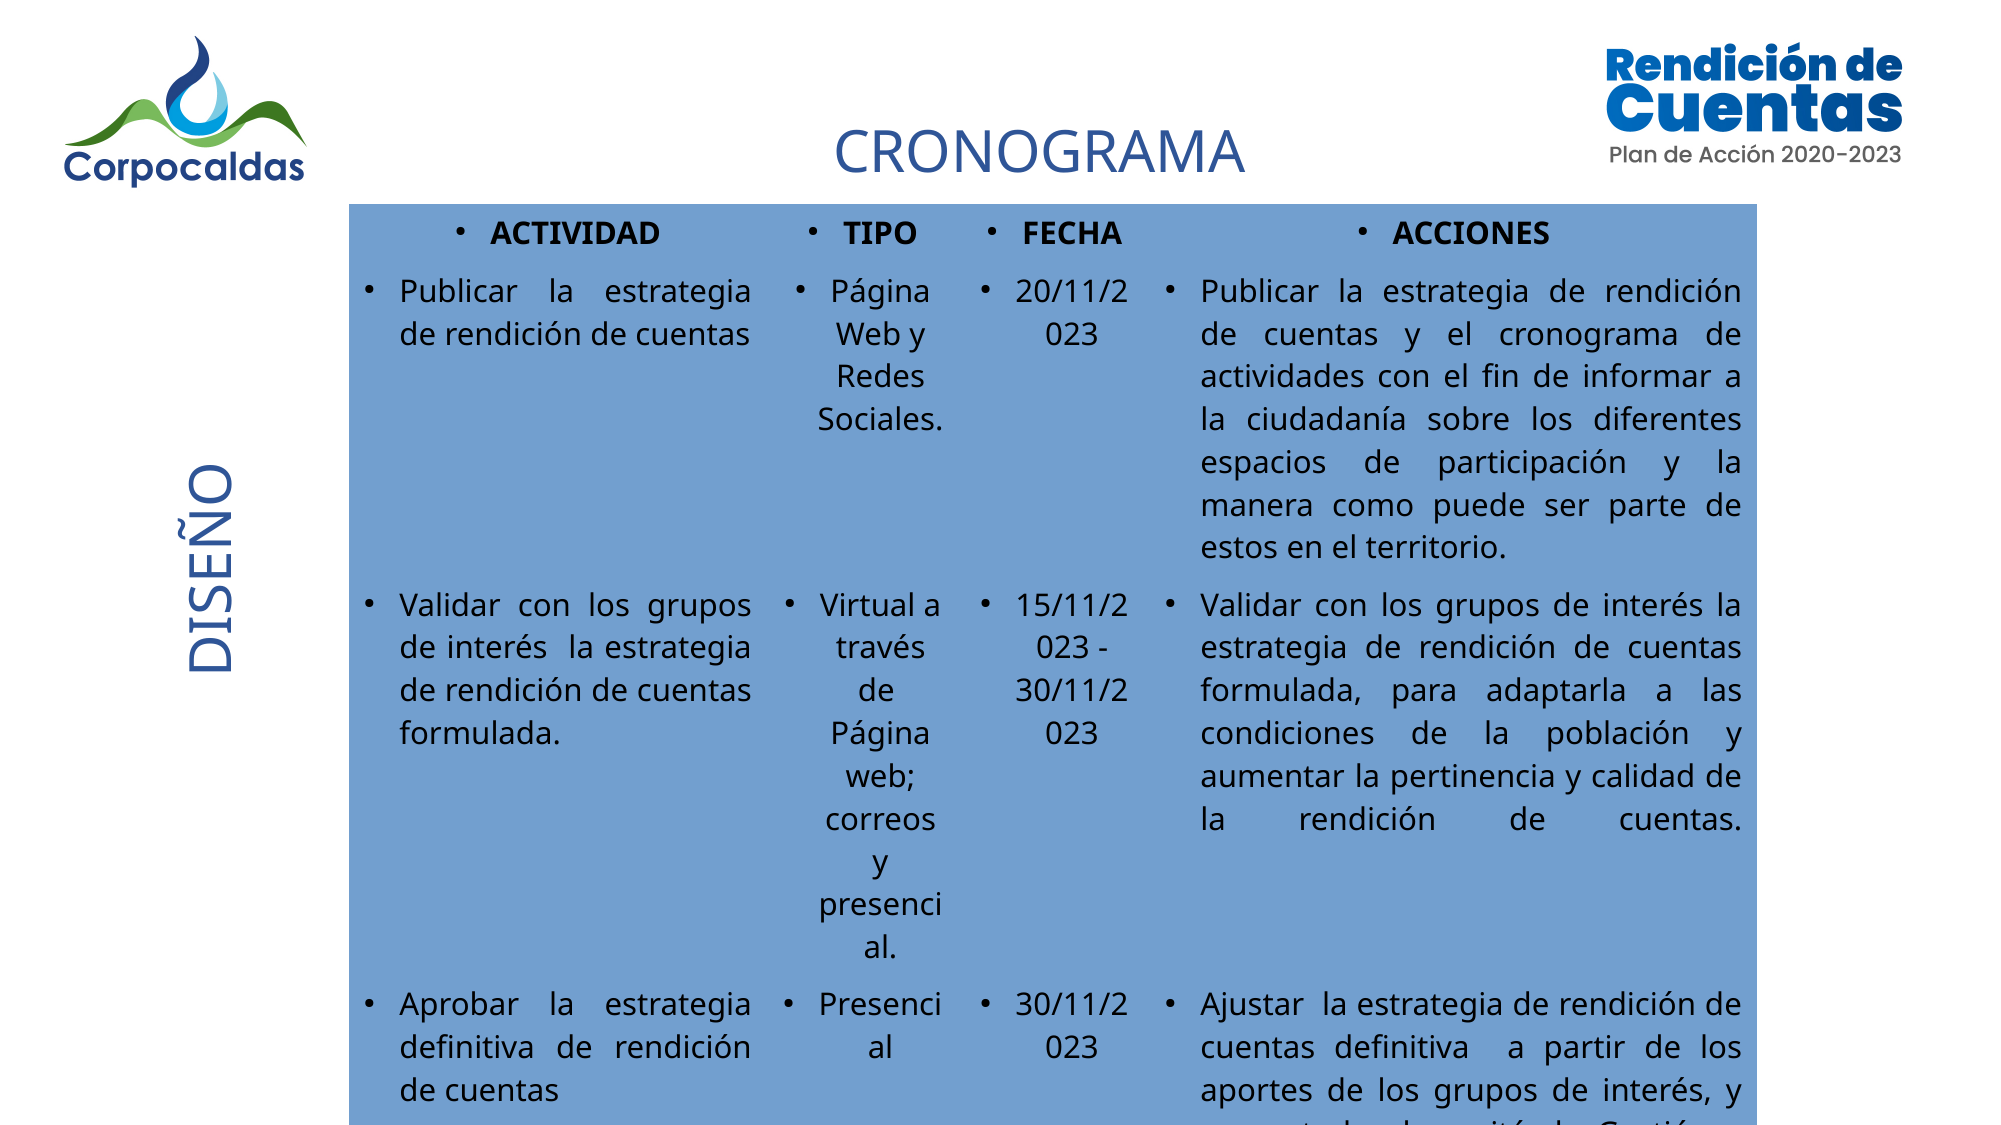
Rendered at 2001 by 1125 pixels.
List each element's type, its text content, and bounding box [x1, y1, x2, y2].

table_cell Ajustar la estrategia de rendición de cuentas definitiva a partir de los aportes de los grupos de interés, y presentarla al comité de Gestión y desempeño para su aprobación. [1150, 975, 1757, 1125]
text_box CRONOGRAMA [652, 112, 1455, 204]
table_header FECHA [959, 204, 1150, 261]
table_cell Presencial [767, 975, 959, 1125]
table_cell Página Web y Redes Sociales. [767, 261, 959, 575]
table_header ACTIVIDAD [349, 204, 767, 261]
table_cell Publicar la estrategia de rendición de cuentas y el cronograma de actividades con el fin de informar a la ciudadanía sobre los diferentes espacios de participación y la manera como puede ser parte de estos en el territorio. [1150, 261, 1757, 575]
table_cell 30/11/2023 [959, 975, 1150, 1125]
table_header TIPO [767, 204, 959, 261]
picture [0, 0, 2000, 1125]
table_cell Aprobar la estrategia definitiva de rendición de cuentas [349, 975, 767, 1125]
text_box DISEÑO [165, 223, 252, 916]
table_cell Validar con los grupos de interés la estrategia de rendición de cuentas formulada, para adaptarla a las condiciones de la población y aumentar la pertinencia y calidad de la rendición de cuentas. [1150, 575, 1757, 975]
table_cell 15/11/2023 - 30/11/2023 [959, 575, 1150, 975]
table_cell Publicar la estrategia de rendición de cuentas [349, 261, 767, 575]
table_cell 20/11/2023 [959, 261, 1150, 575]
table_header ACCIONES [1150, 204, 1757, 261]
table_cell Virtual a través de Página web; correos y presencial. [767, 575, 959, 975]
table_cell Validar con los grupos de interés la estrategia de rendición de cuentas formulada. [349, 575, 767, 975]
